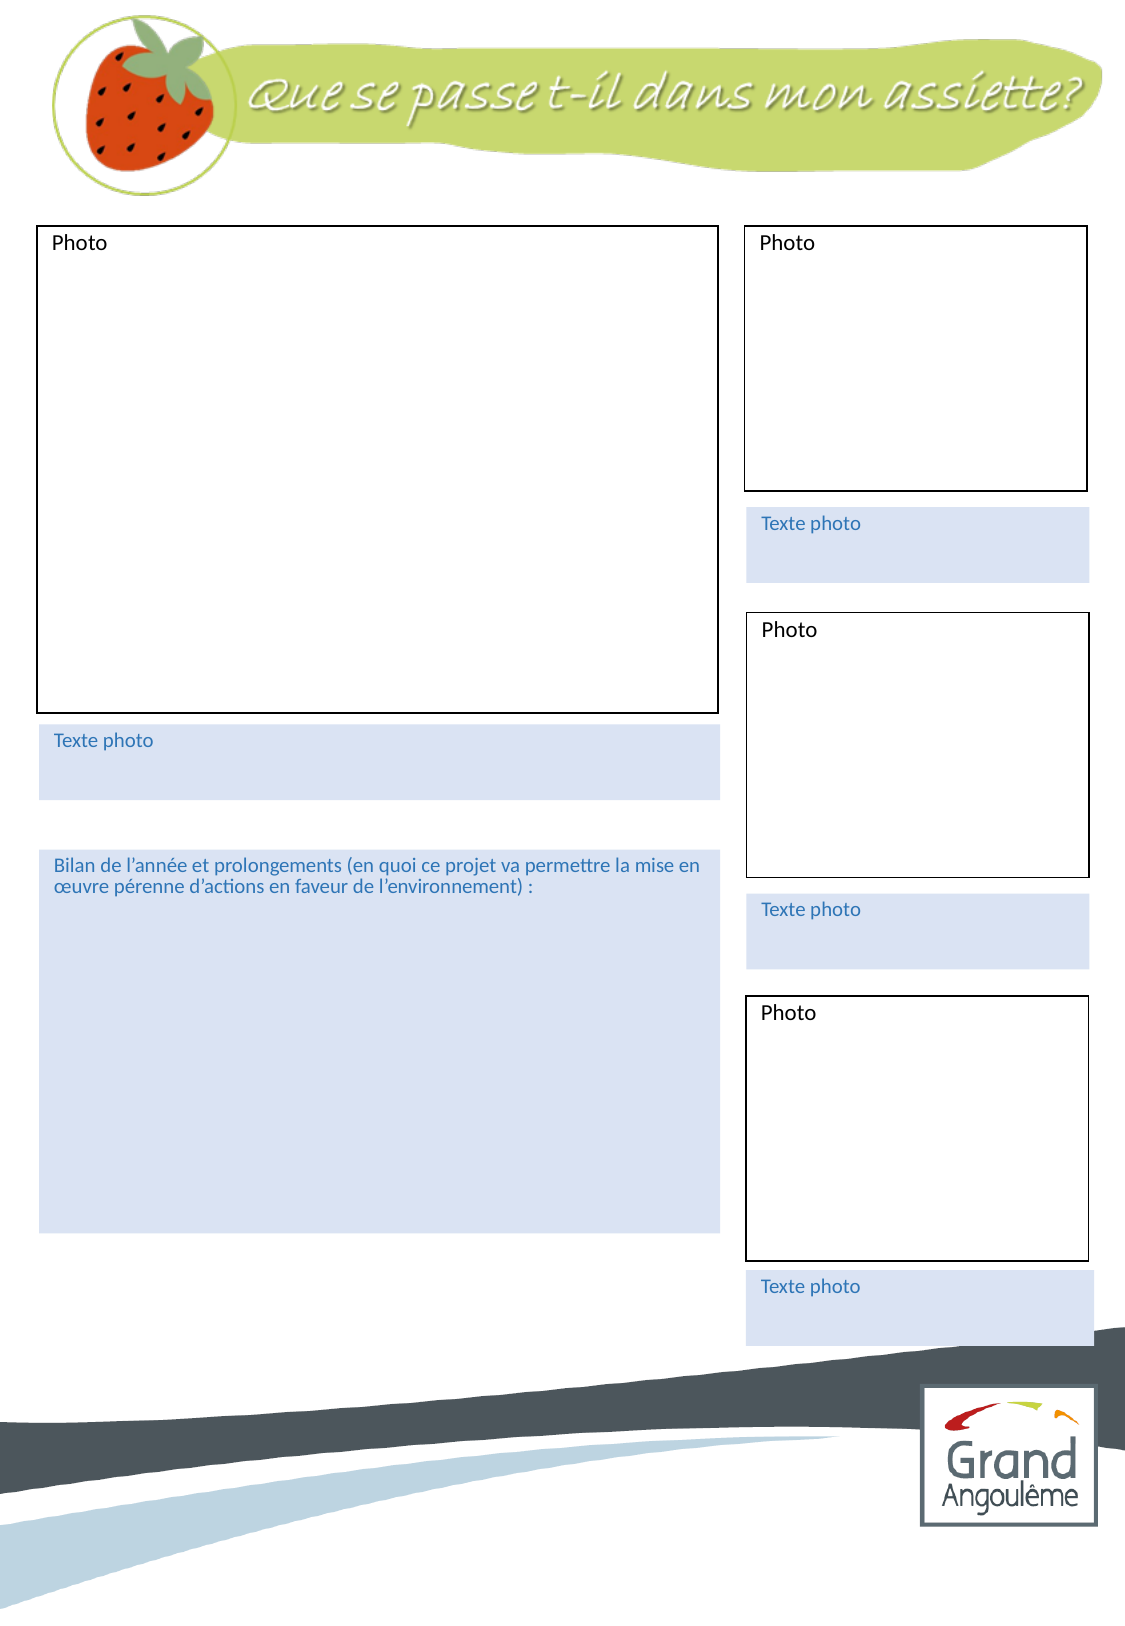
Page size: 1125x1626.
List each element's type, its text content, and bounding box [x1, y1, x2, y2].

text_box Texte photo [745, 1270, 1095, 1346]
text_box Photo [36, 225, 718, 714]
picture [52, 7, 1125, 245]
text_box Photo [745, 995, 1089, 1261]
text_box Texte photo [746, 507, 1090, 583]
text_box Photo [744, 245, 1088, 491]
picture [0, 1312, 1125, 1625]
text_box Texte photo [746, 893, 1090, 970]
text_box Bilan de l’année et prolongements (en quoi ce projet va permettre la mise en œuvre pérenne d’actions en faveur de l’environnement) : [39, 849, 721, 1234]
text_box Texte photo [39, 724, 721, 801]
text_box Photo [746, 612, 1090, 878]
